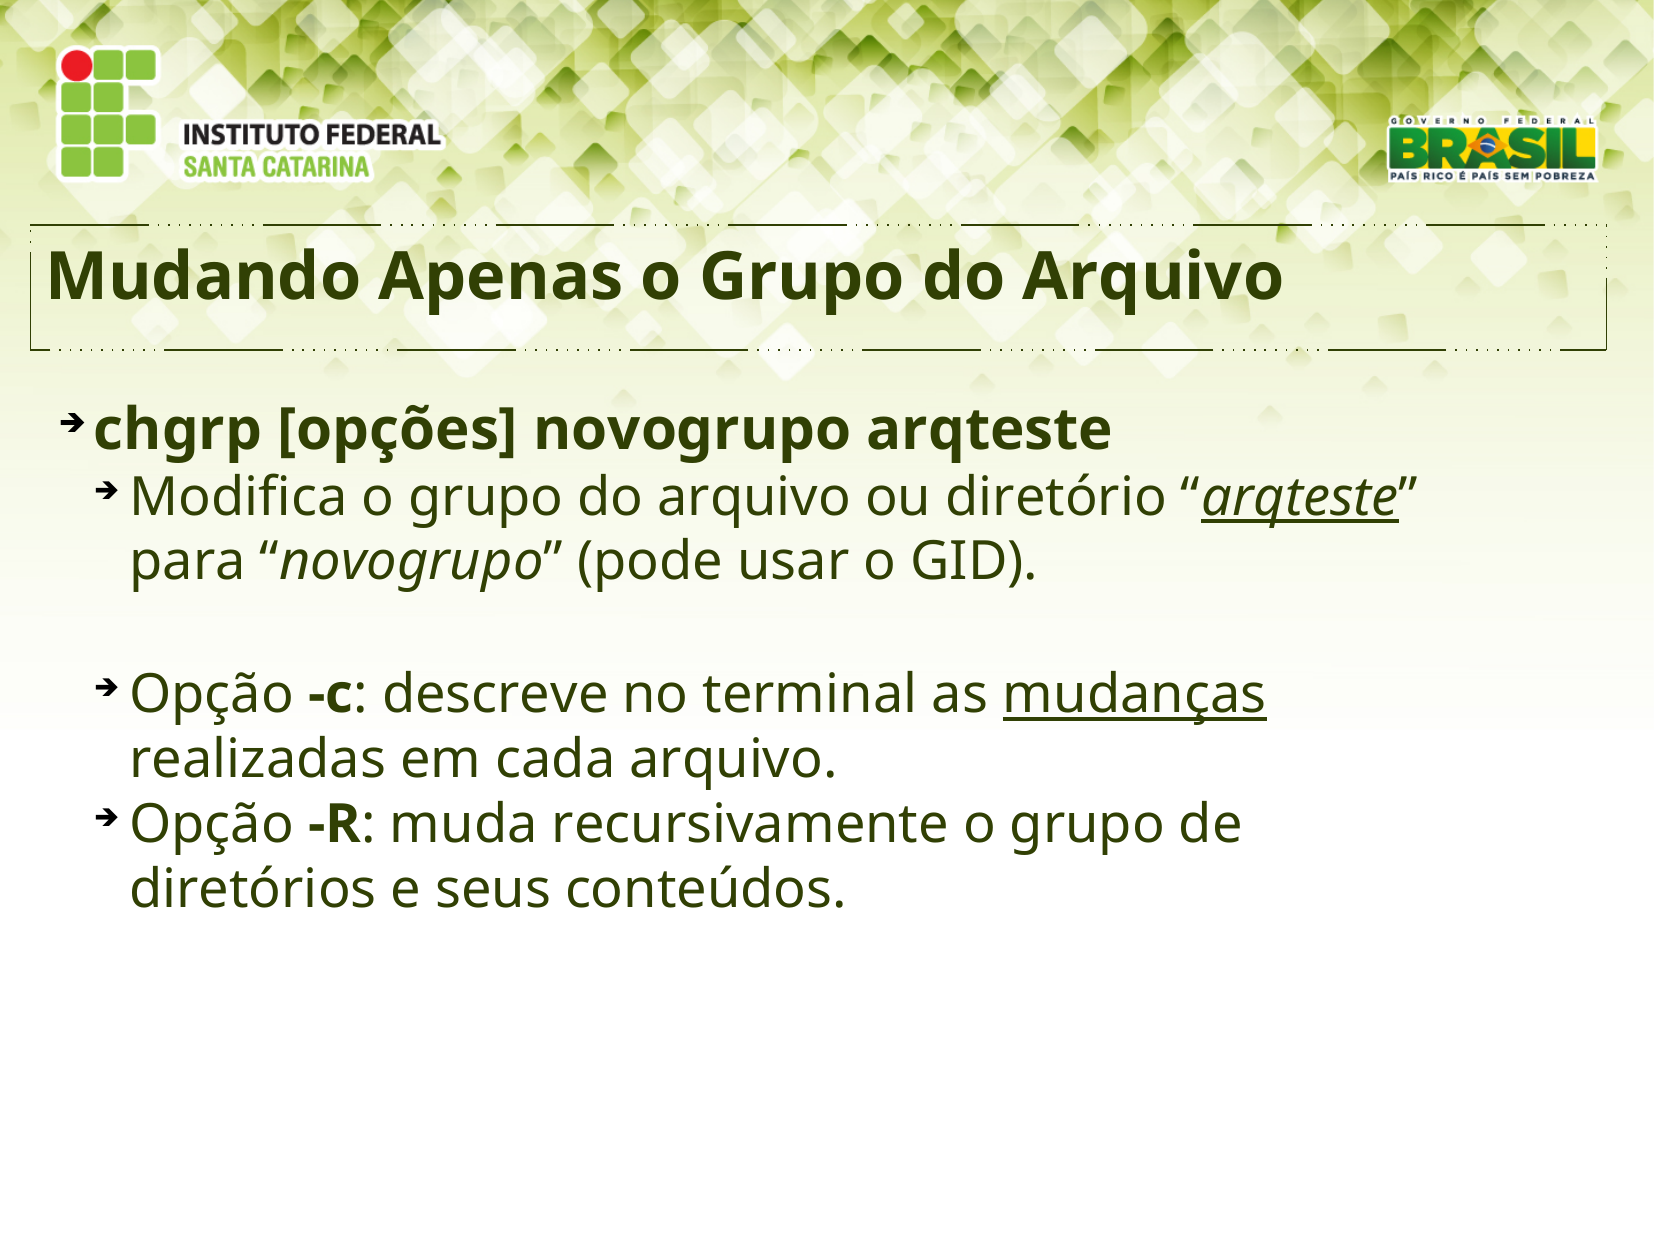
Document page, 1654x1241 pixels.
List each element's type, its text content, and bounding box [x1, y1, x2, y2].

picture [0, 0, 1654, 1241]
text_box Mudando Apenas o Grupo do Arquivo [30, 225, 1607, 351]
text_box chgrp [opções] novogrupo arqteste Modifica o grupo do arquivo ou diretório “arqteste” para “novogrupo” (pode usar o GID). Opção -c: descreve no terminal as mudanças realizadas em cada arquivo. Opção -R: muda recursivamente o grupo de diretórios e seus conteúdos. [43, 383, 1453, 1061]
